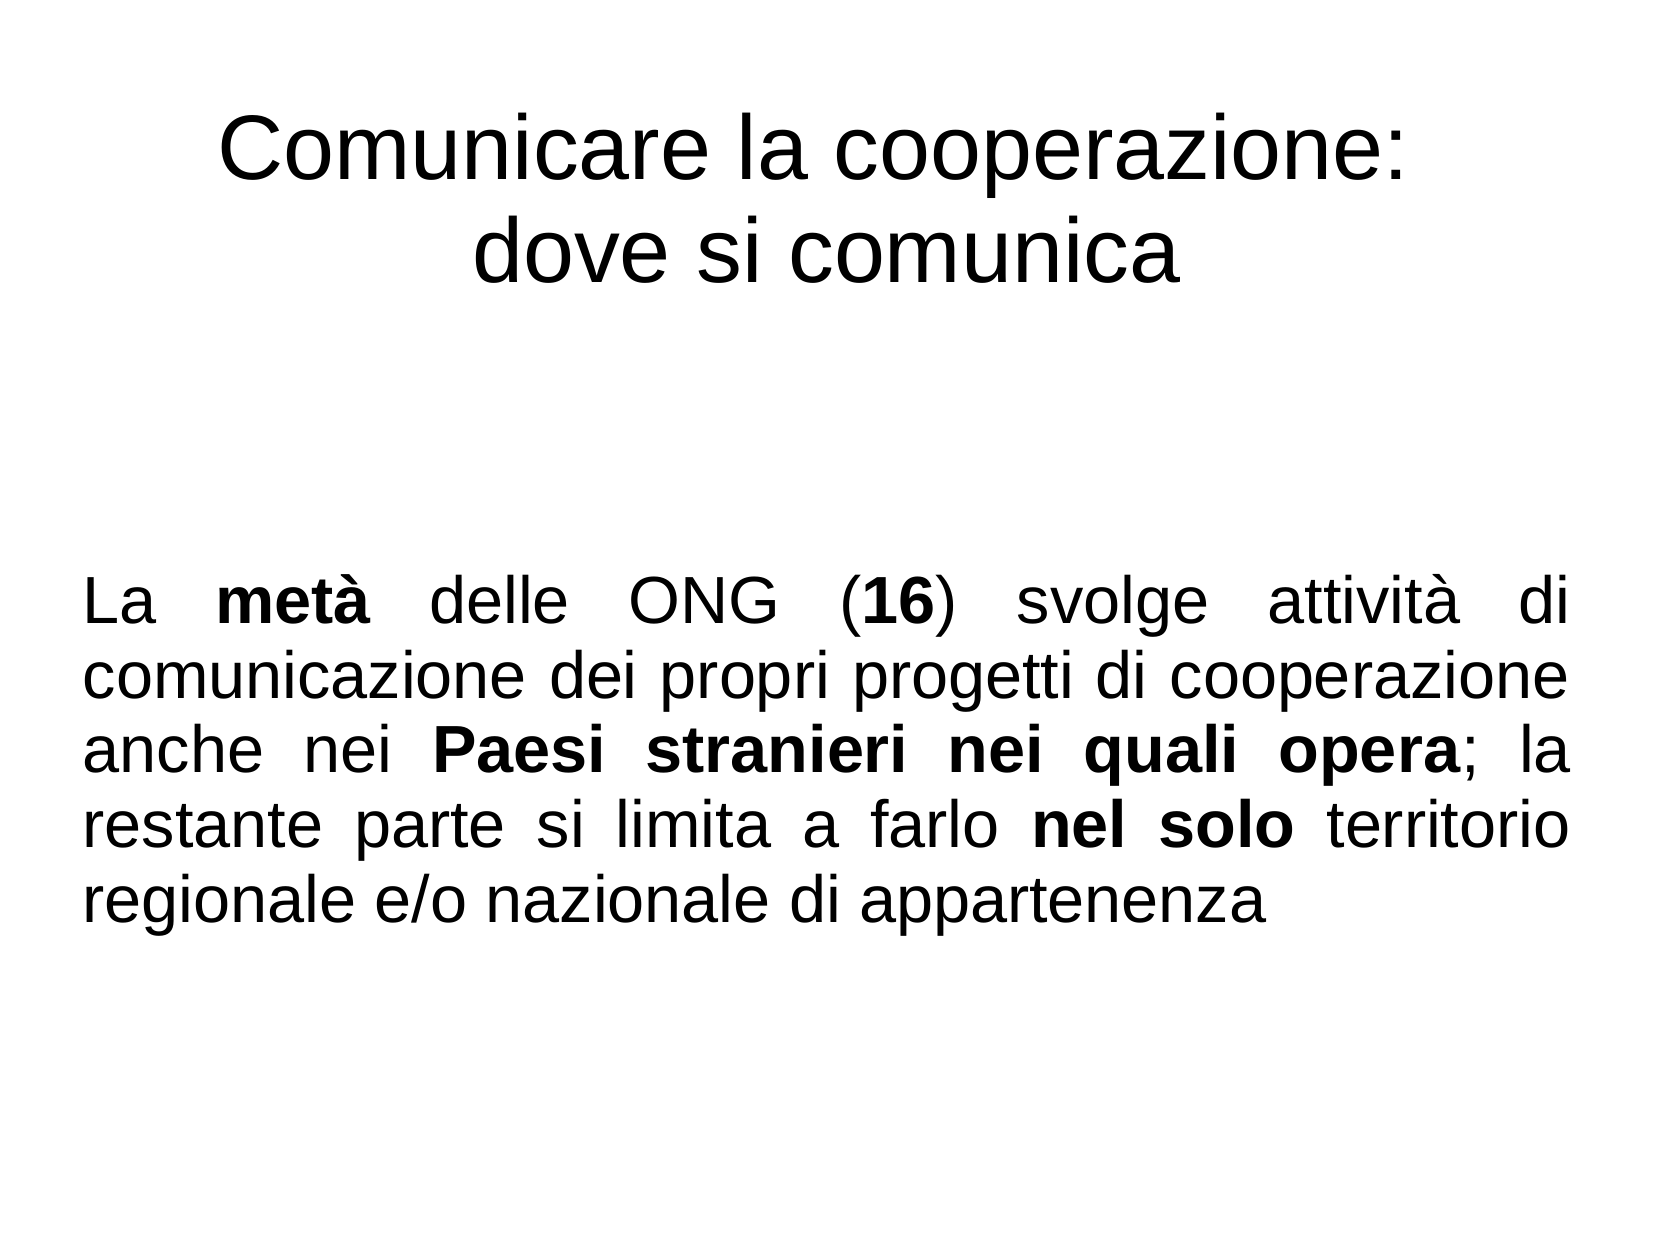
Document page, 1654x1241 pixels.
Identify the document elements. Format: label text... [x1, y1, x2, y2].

list La metà delle ONG (16) svolge attività di comunicazione dei propri progetti di cooperazione anche nei Paesi stranieri nei quali opera; la restante parte si limita a farlo nel solo territorio regionale e/o nazionale di appartenenza [82, 322, 1571, 1141]
title Comunicare la cooperazione: dove si comunica [82, 95, 1571, 303]
